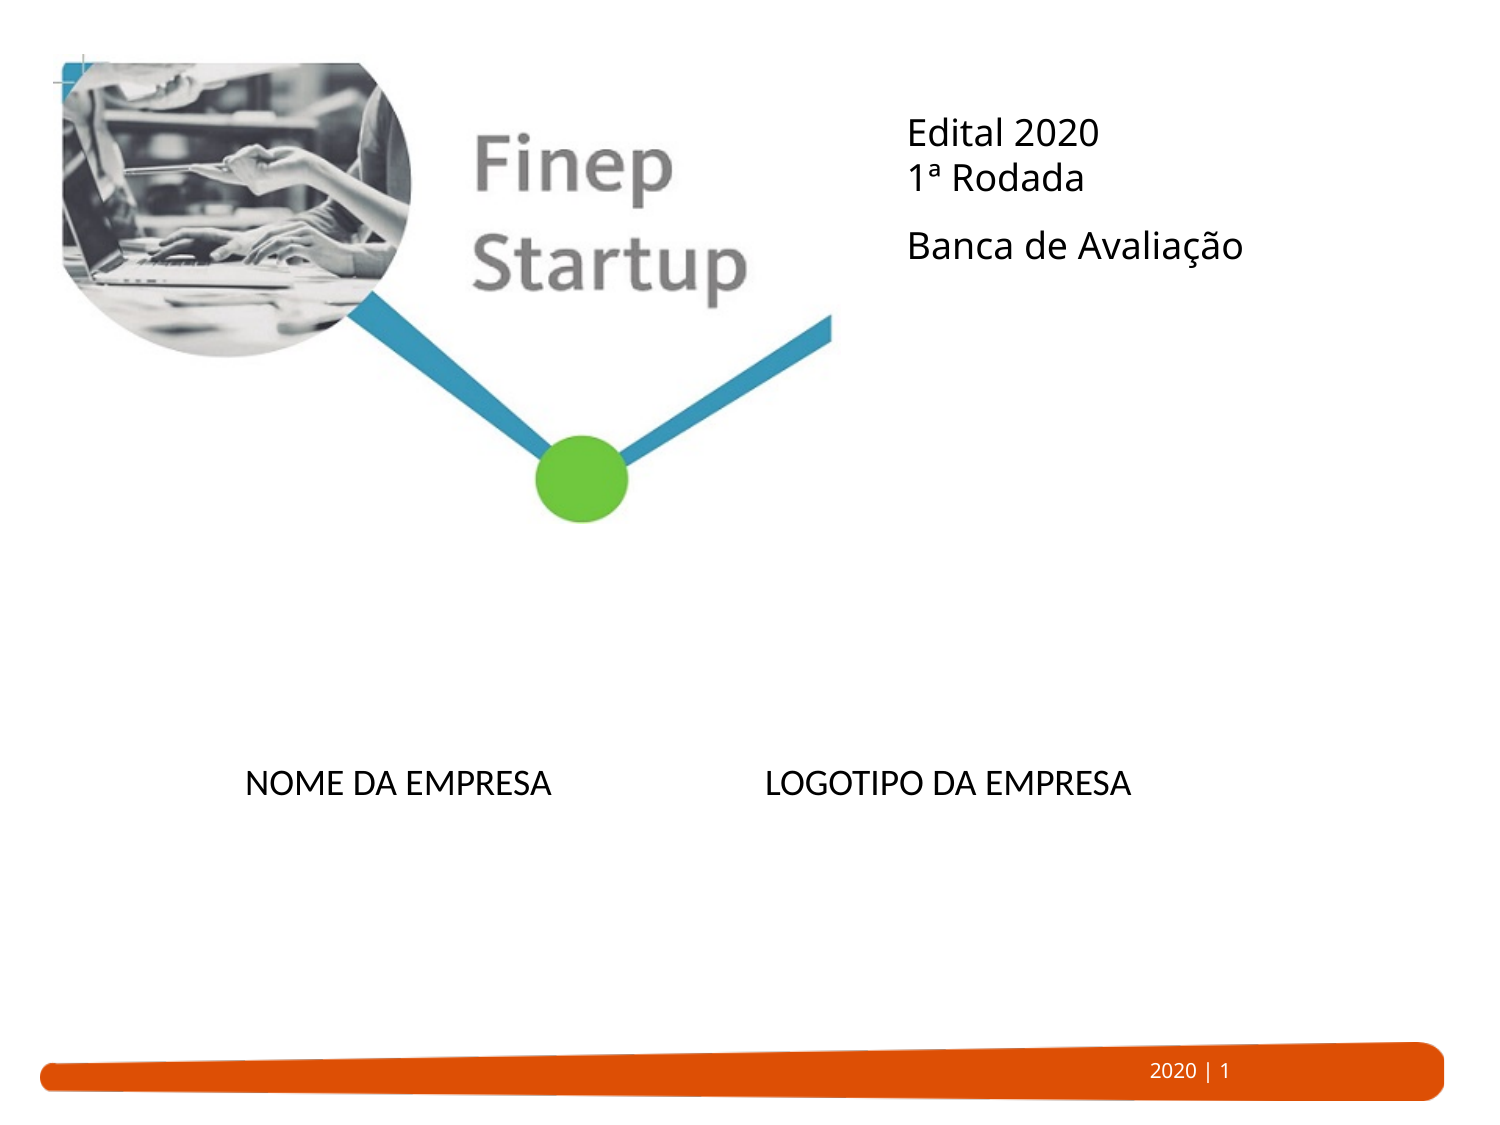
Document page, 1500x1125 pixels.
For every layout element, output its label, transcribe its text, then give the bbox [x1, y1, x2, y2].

text_box Edital 2020 1ª Rodada Banca de Avaliação [891, 101, 1459, 267]
picture [53, 54, 841, 524]
text_box NOME DA EMPRESA [230, 750, 656, 811]
text_box LOGOTIPO DA EMPRESA [750, 750, 1176, 811]
